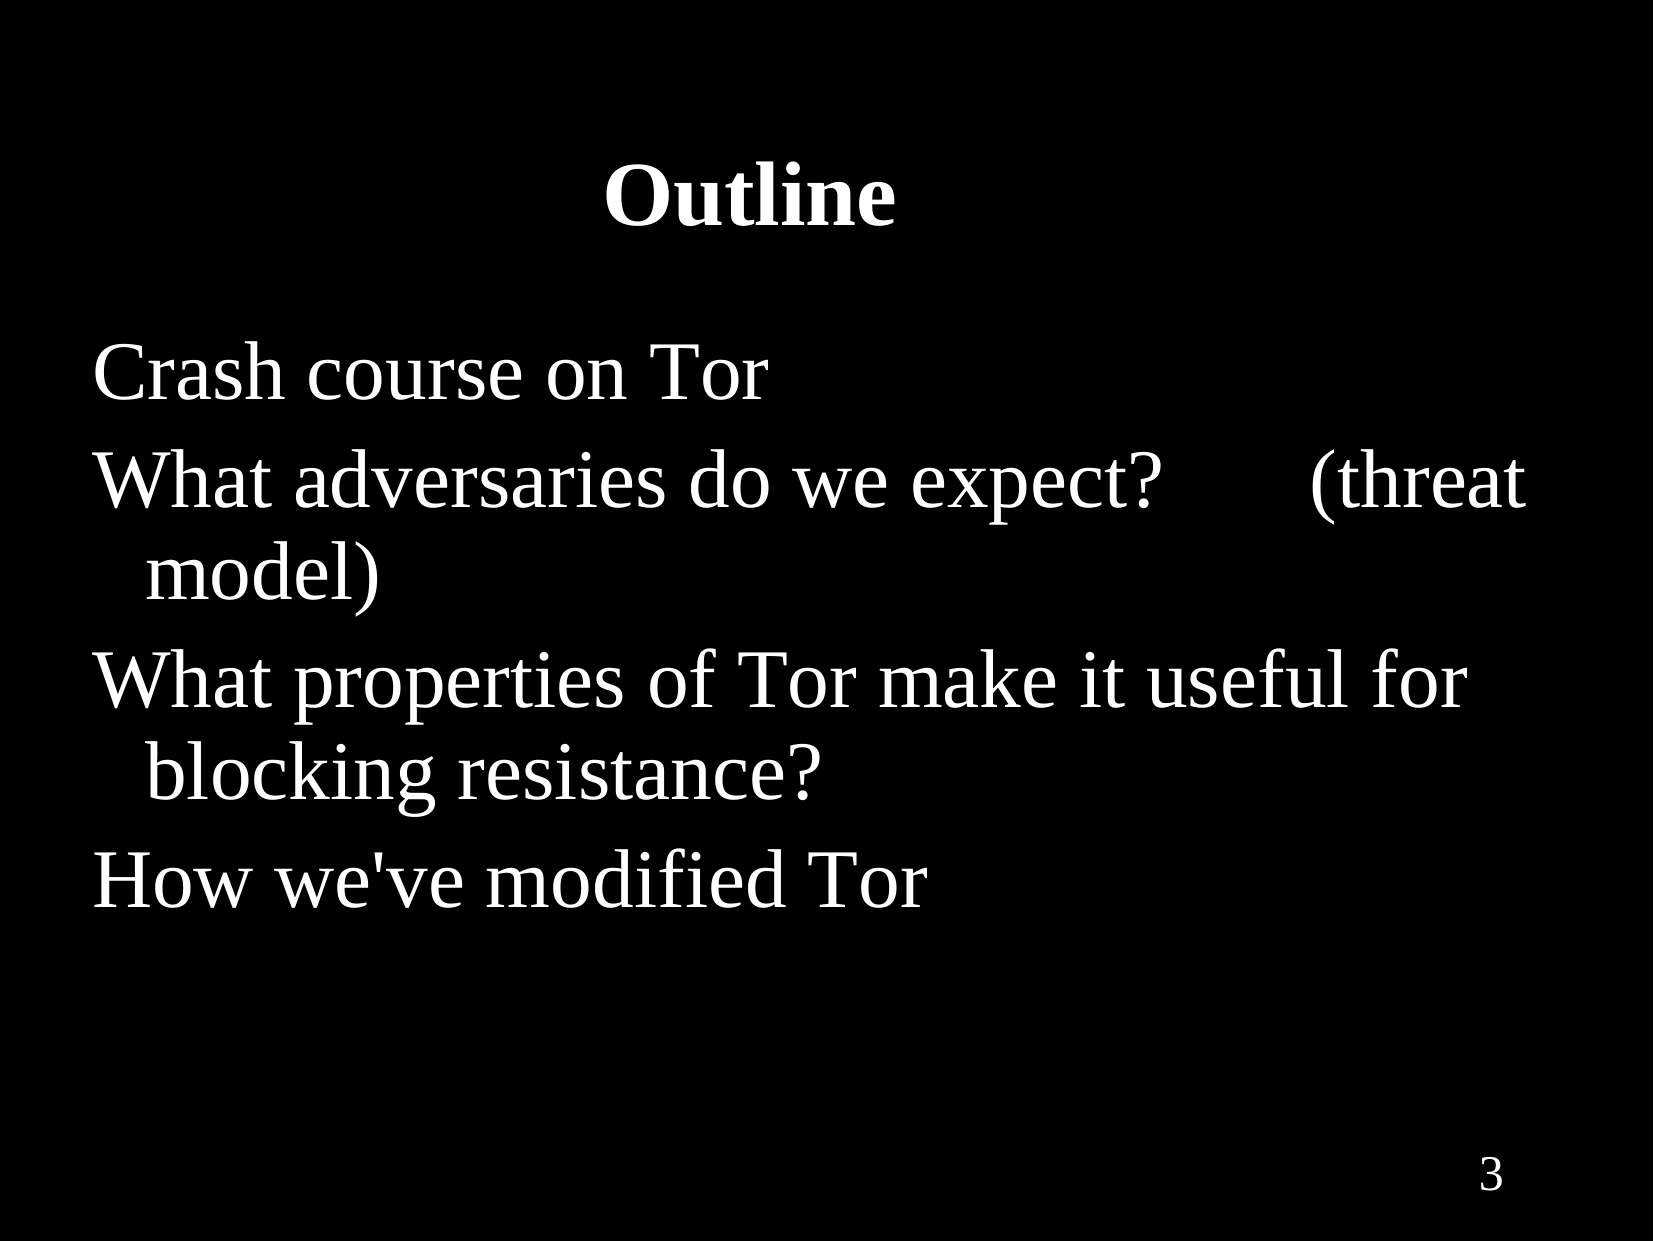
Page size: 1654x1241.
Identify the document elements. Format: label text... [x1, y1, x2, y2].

list Crash course on Tor What adversaries do we expect? (threat model) What properties of Tor make it useful for blocking resistance? How we've modified Tor [74, 325, 1539, 1123]
title Outline [112, 100, 1388, 288]
